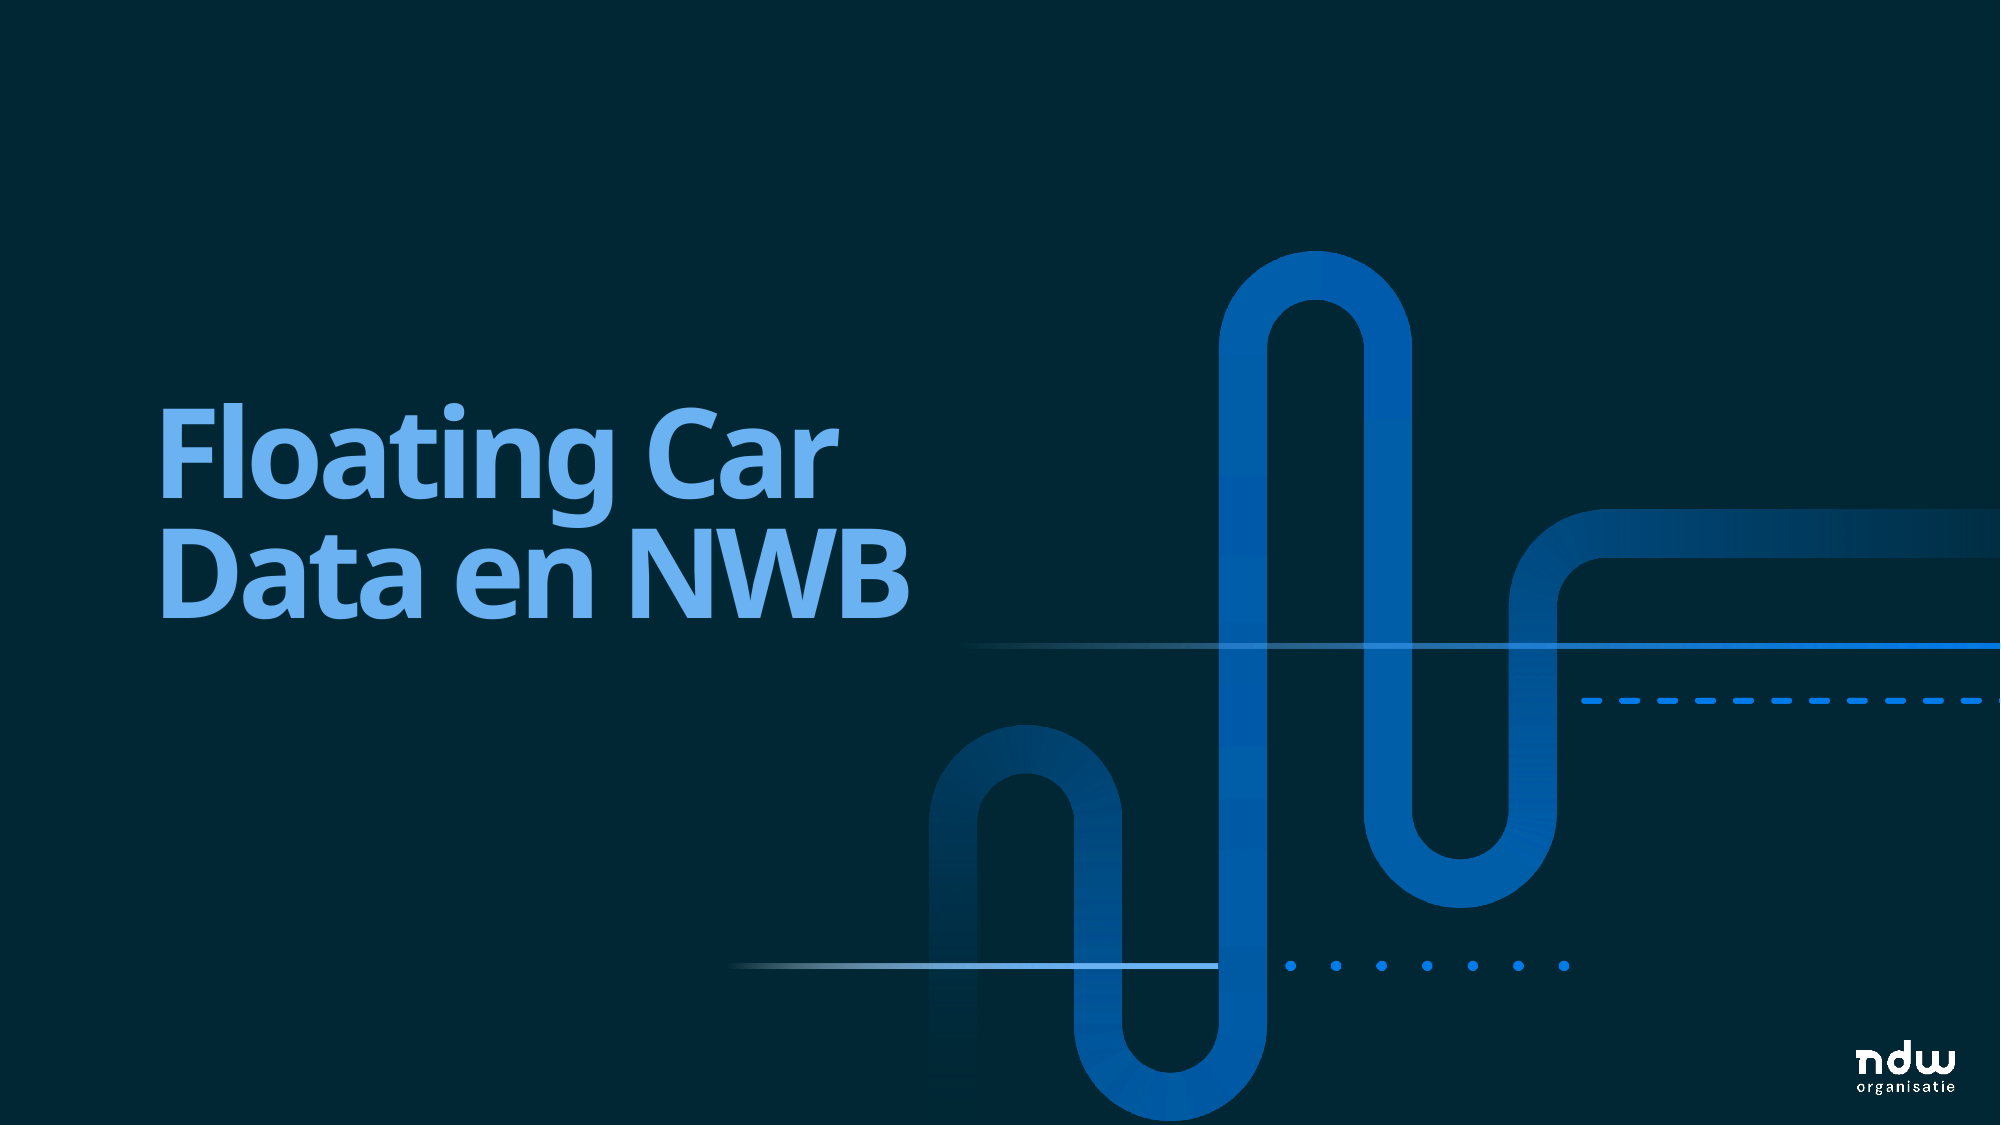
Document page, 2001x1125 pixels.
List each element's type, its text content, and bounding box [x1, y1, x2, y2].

title Floating Car Data en NWB [137, 269, 952, 775]
